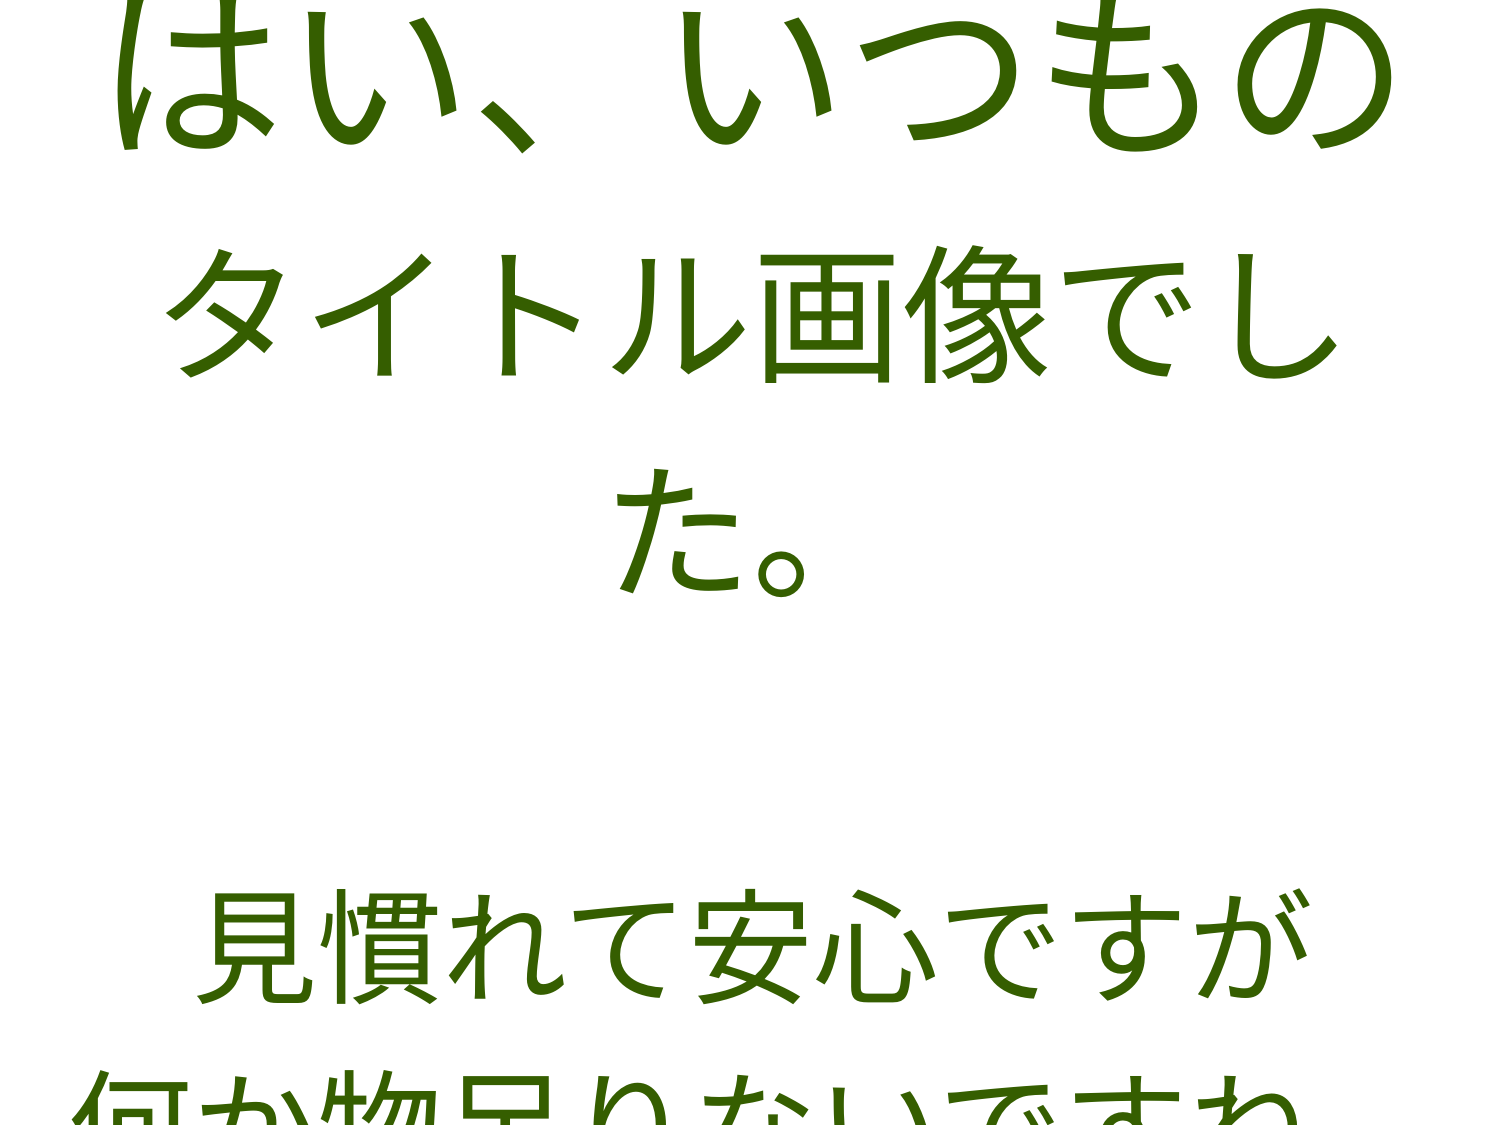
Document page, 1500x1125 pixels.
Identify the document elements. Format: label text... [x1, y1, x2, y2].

title はい、いつもの タイトル画像でした。 見慣れて安心ですが 何か物足りないですね。 [59, 44, 1447, 1093]
